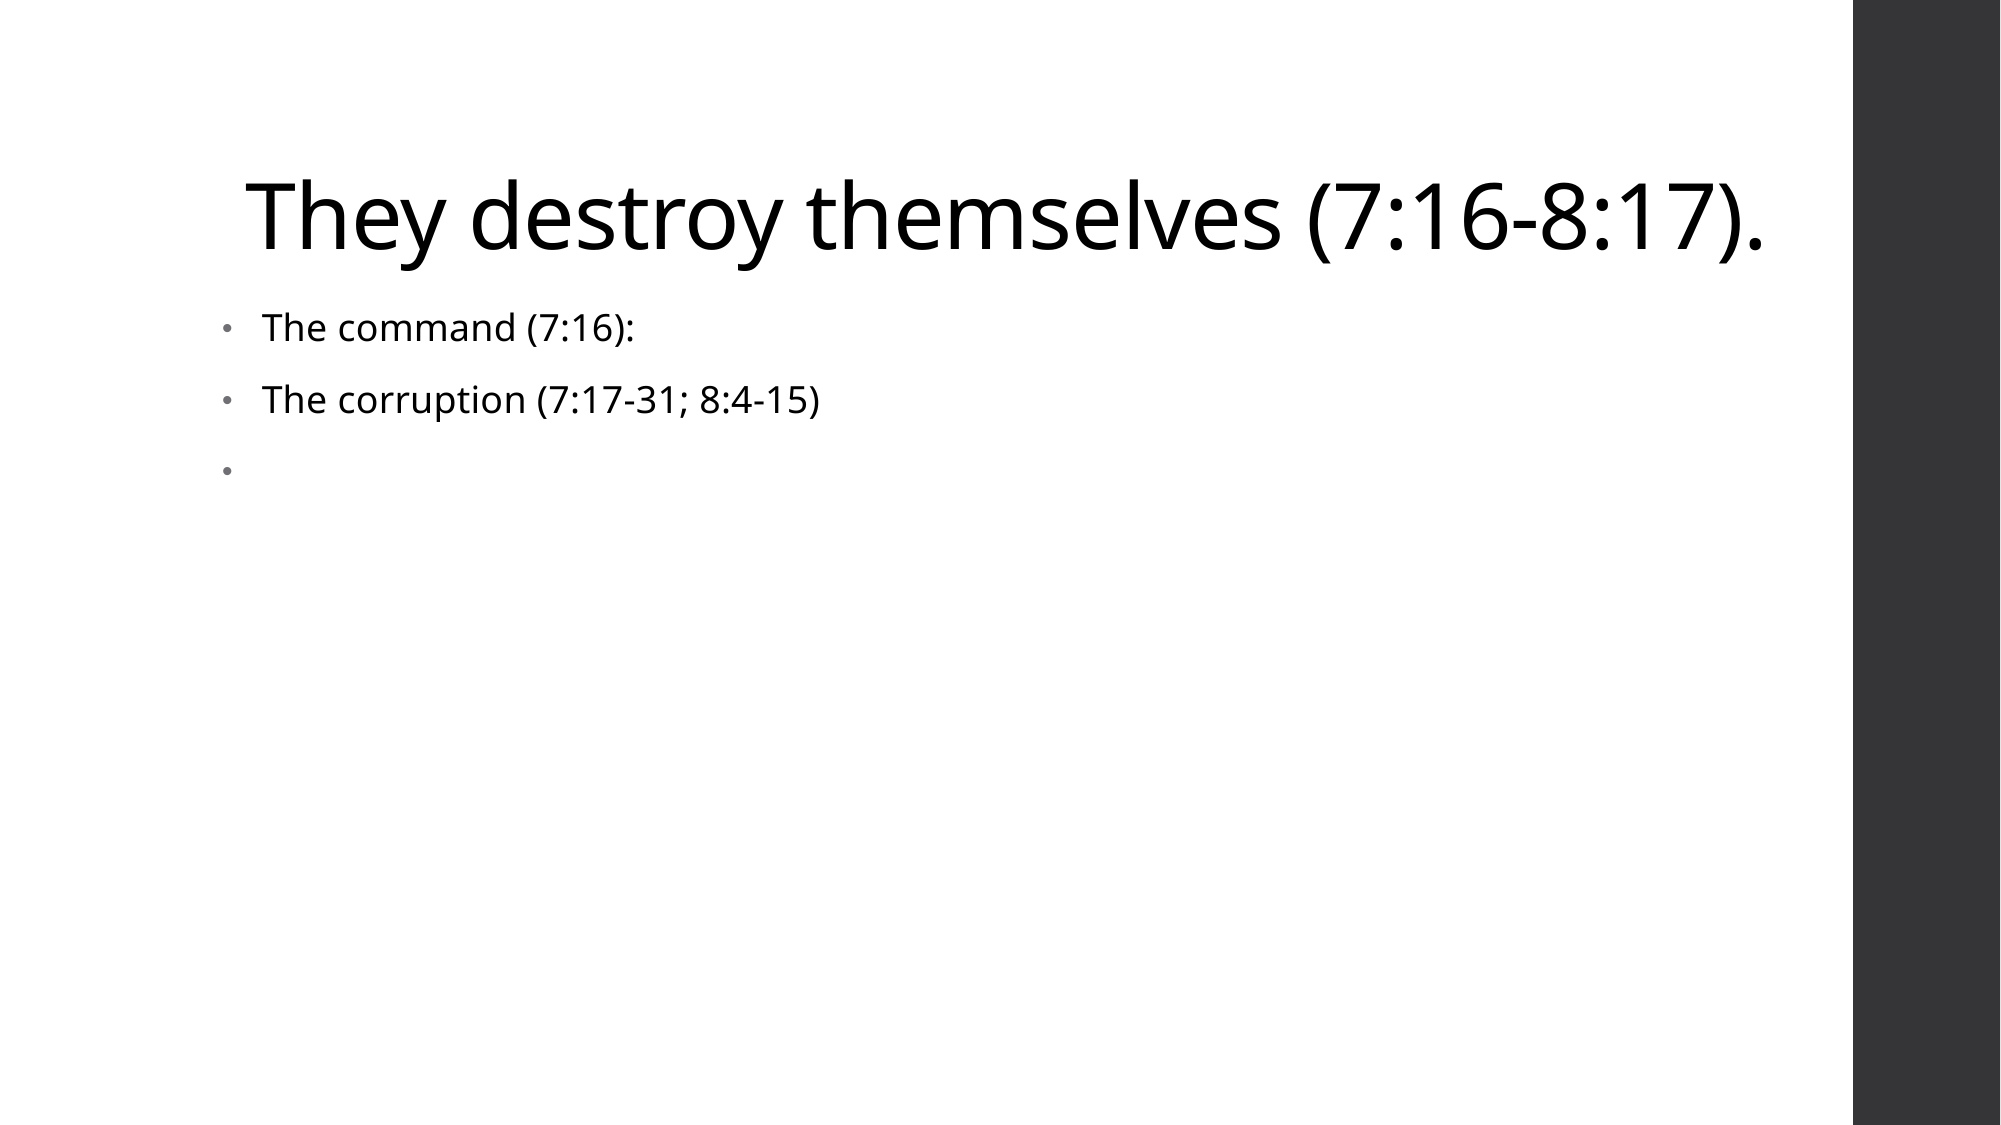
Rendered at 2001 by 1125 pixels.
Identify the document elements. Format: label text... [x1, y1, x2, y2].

list The command (7:16): The corruption (7:17-31; 8:4-15) [206, 299, 1617, 1014]
title They destroy themselves (7:16-8:17). [206, 60, 1797, 278]
